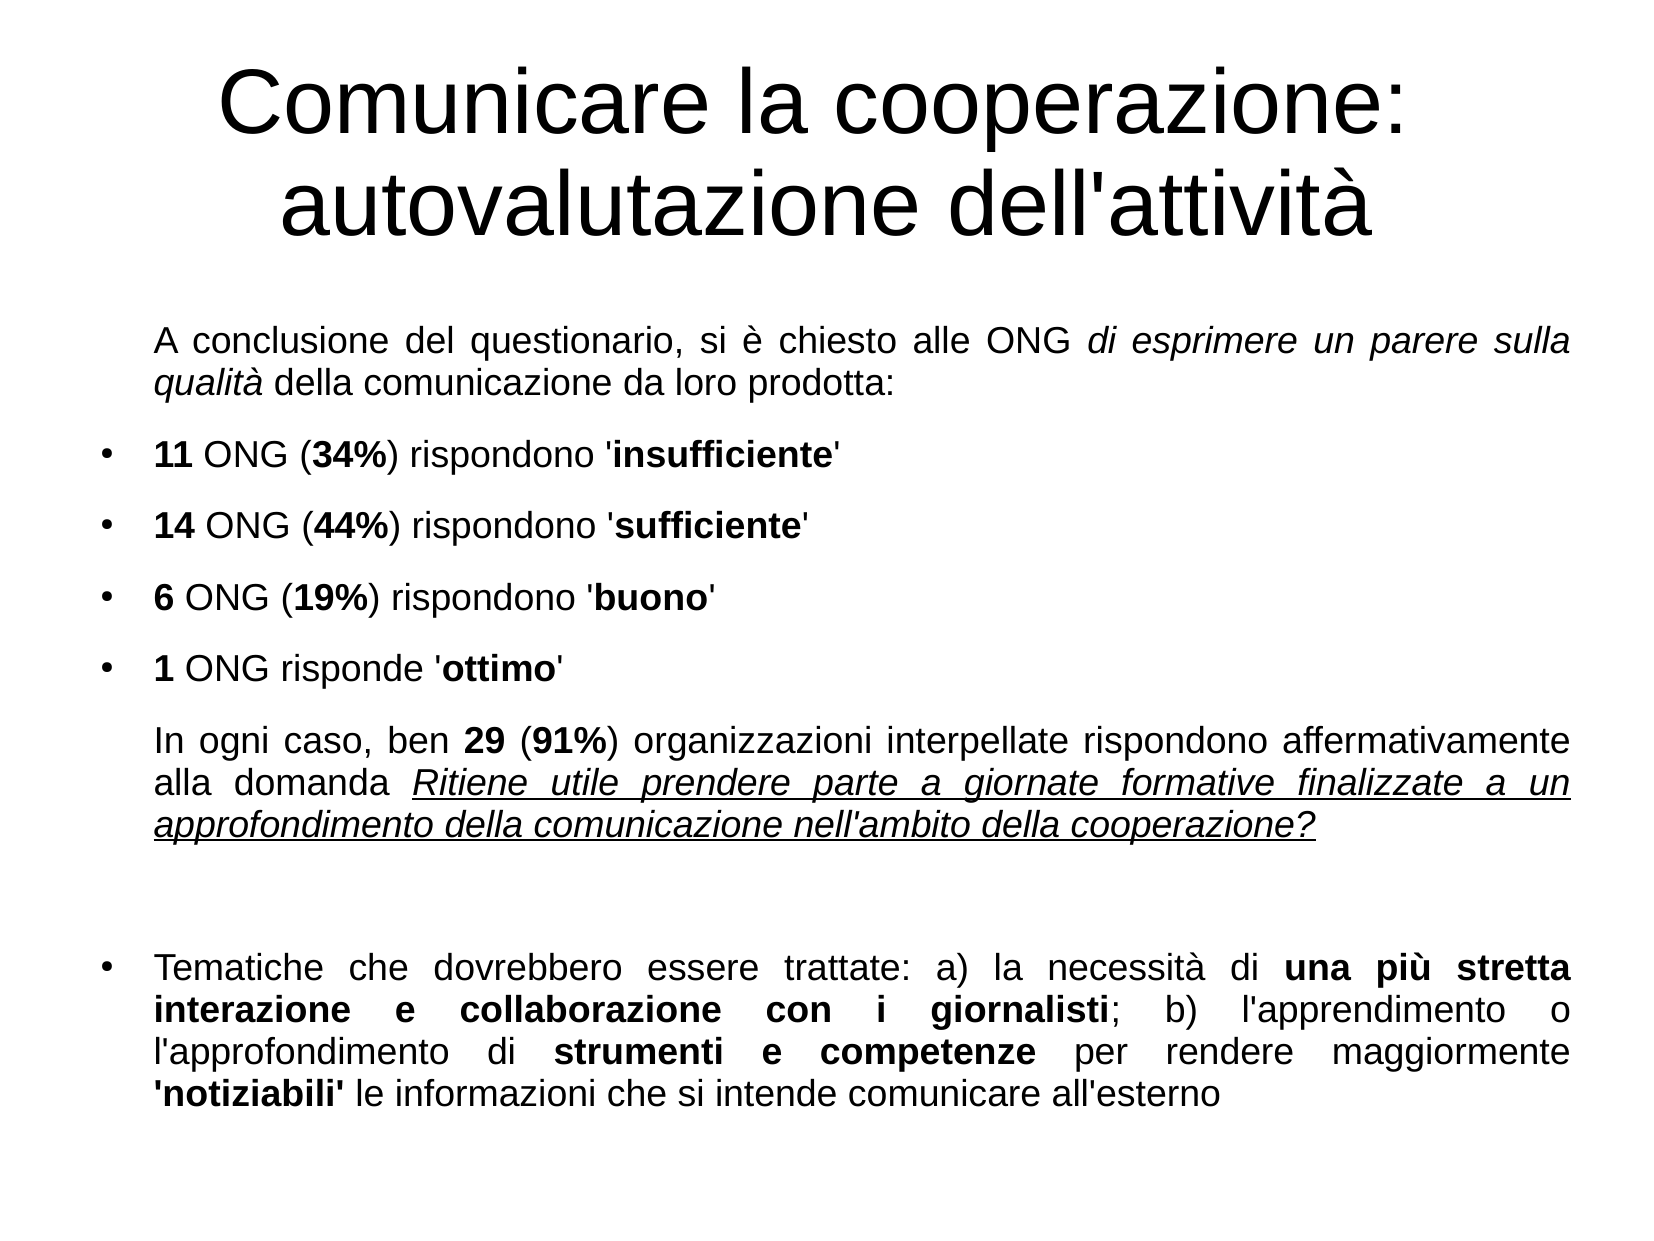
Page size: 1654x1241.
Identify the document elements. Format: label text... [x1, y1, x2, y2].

list A conclusione del questionario, si è chiesto alle ONG di esprimere un parere sulla qualità della comunicazione da loro prodotta: 11 ONG (34%) rispondono 'insufficiente' 14 ONG (44%) rispondono 'sufficiente' 6 ONG (19%) rispondono 'buono' 1 ONG risponde 'ottimo' In ogni caso, ben 29 (91%) organizzazioni interpellate rispondono affermativamente alla domanda Ritiene utile prendere parte a giornate formative finalizzate a un approfondimento della comunicazione nell'ambito della cooperazione? Tematiche che dovrebbero essere trattate: a) la necessità di una più stretta interazione e collaborazione con i giornalisti; b) l'apprendimento o l'approfondimento di strumenti e competenze per rendere maggiormente 'notiziabili' le informazioni che si intende comunicare all'esterno [82, 243, 1571, 1203]
title Comunicare la cooperazione: autovalutazione dell'attività [82, 49, 1571, 243]
